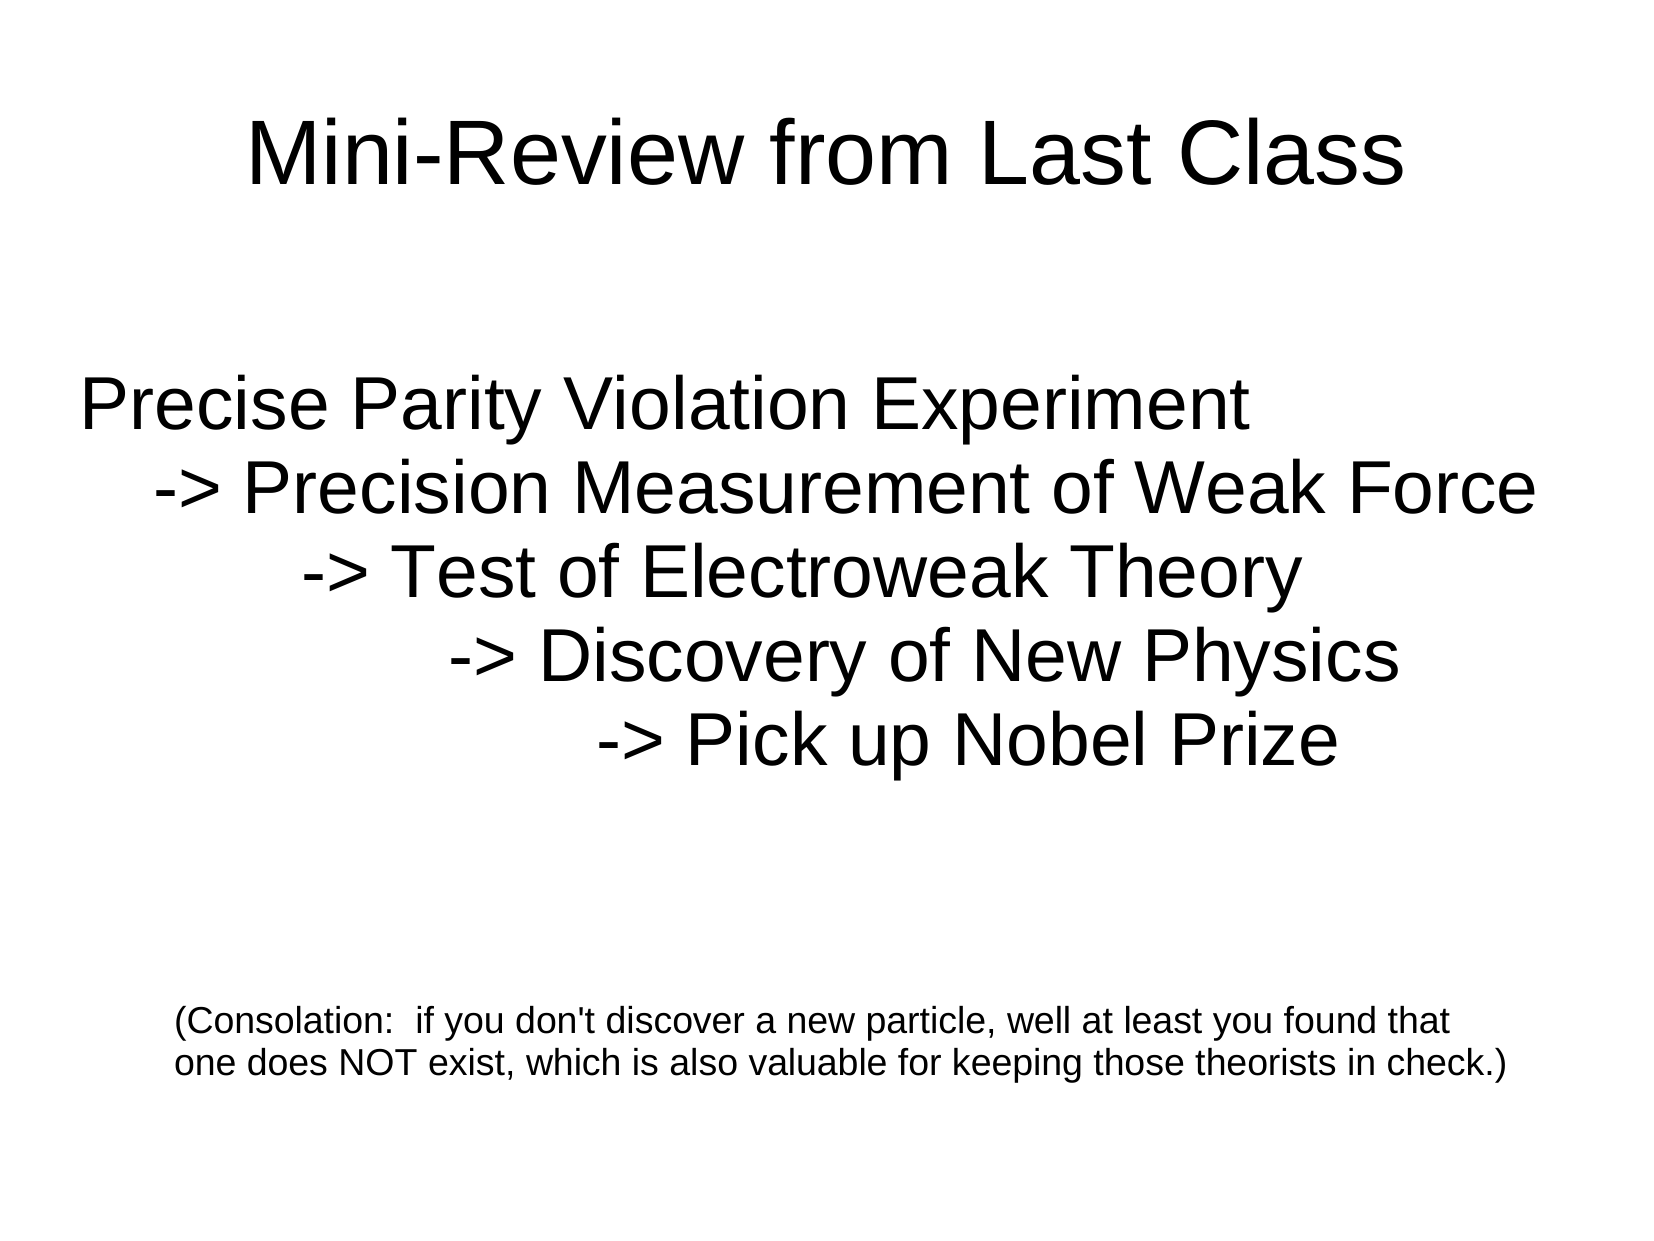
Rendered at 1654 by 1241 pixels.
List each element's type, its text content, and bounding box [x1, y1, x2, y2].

title Mini-Review from Last Class [82, 56, 1571, 250]
text_box (Consolation: if you don't discover a new particle, well at least you found that one does NOT exist, which is also valuable for keeping those theorists in check.) [159, 992, 1523, 1119]
text_box Precise Parity Violation Experiment -> Precision Measurement of Weak Force -> Test of Electroweak Theory -> Discovery of New Physics -> Pick up Nobel Prize [64, 354, 1555, 926]
